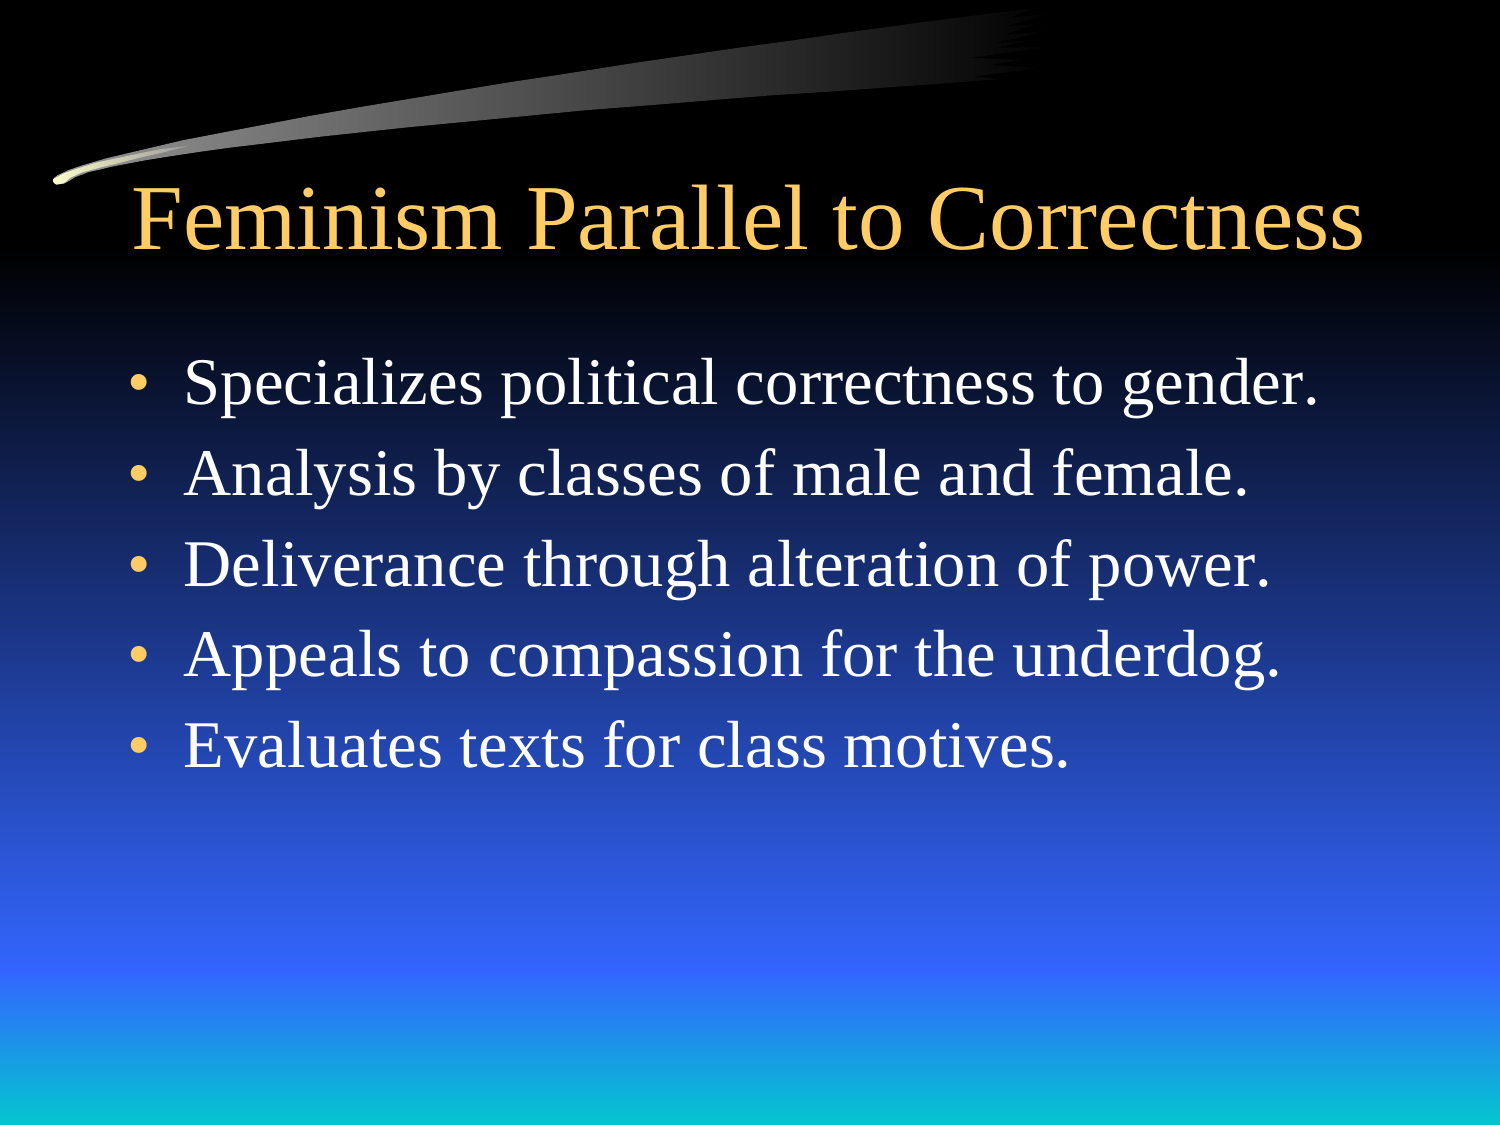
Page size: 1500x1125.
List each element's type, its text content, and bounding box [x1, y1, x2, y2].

list Specializes political correctness to gender. Analysis by classes of male and female. Deliverance through alteration of power. Appeals to compassion for the underdog. Evaluates texts for class motives. [112, 337, 1438, 1013]
title Feminism Parallel to Correctness [112, 124, 1388, 313]
